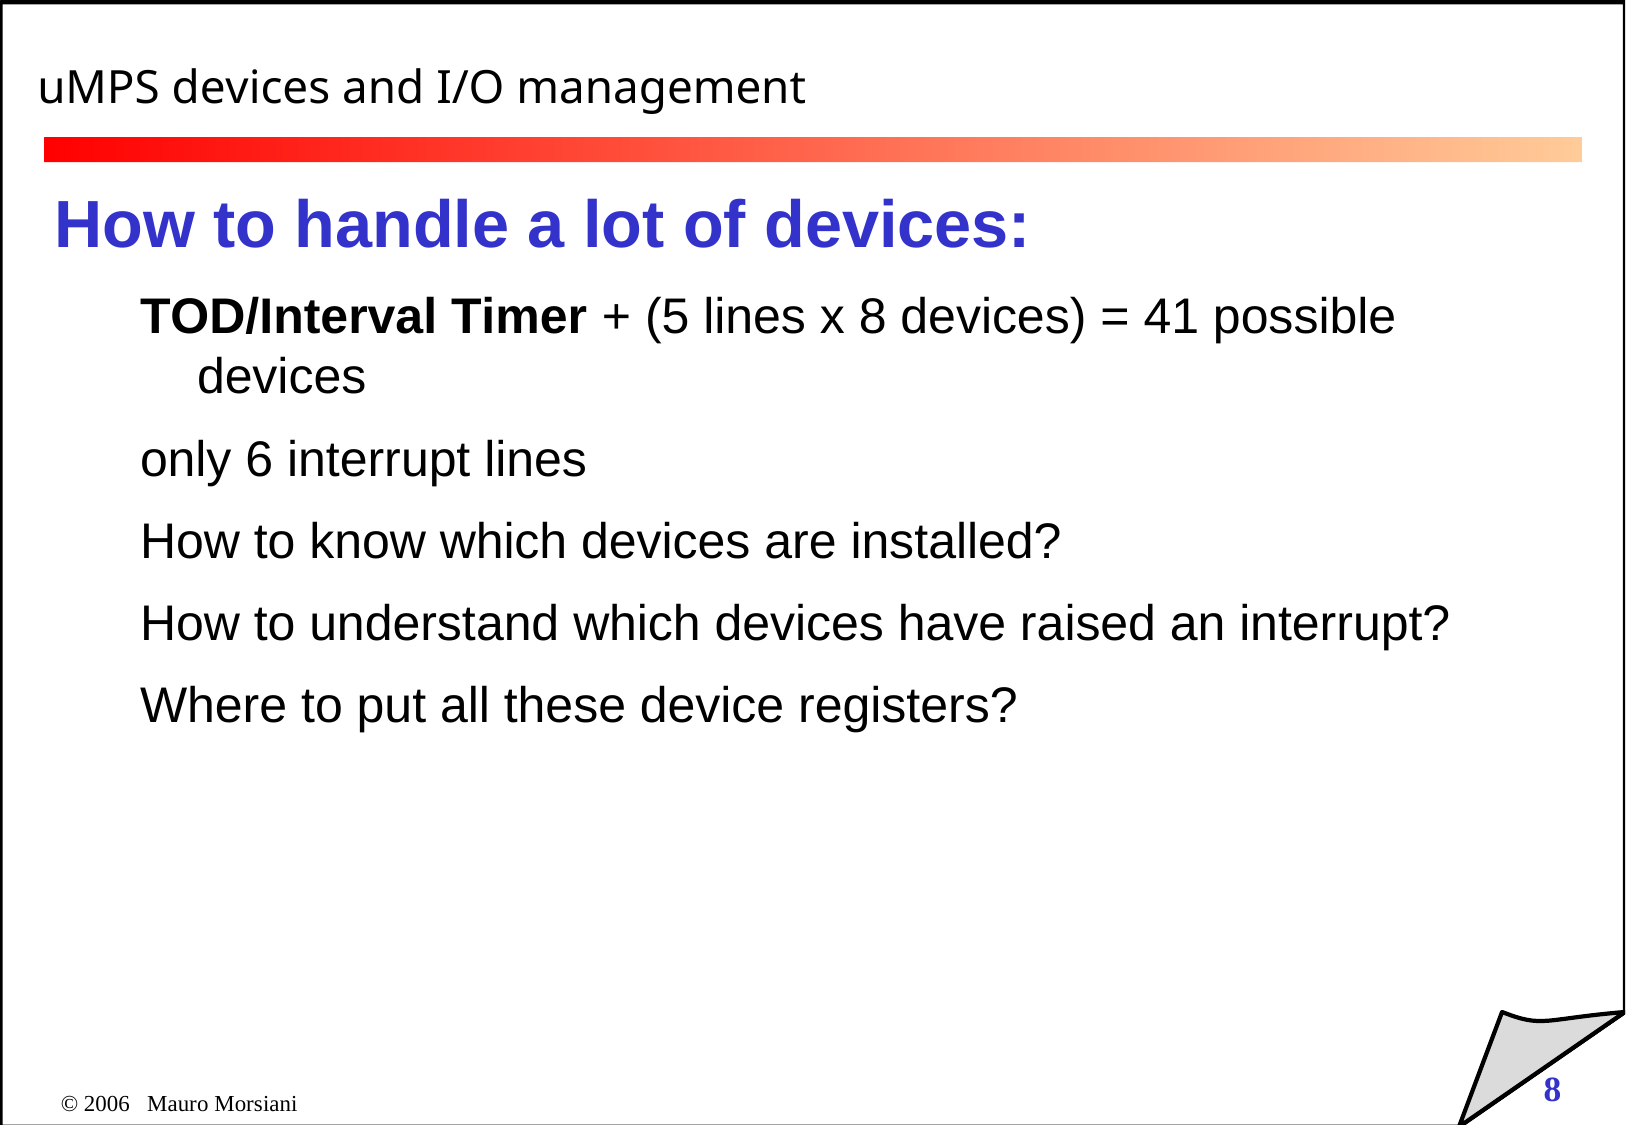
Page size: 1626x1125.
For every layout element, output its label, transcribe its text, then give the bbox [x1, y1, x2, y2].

list How to handle a lot of devices: TOD/Interval Timer + (5 lines x 8 devices) = 41 possible devices only 6 interrupt lines How to know which devices are installed? How to understand which devices have raised an interrupt? Where to put all these device registers? [54, 187, 1571, 1124]
title uMPS devices and I/O management [37, 44, 1588, 131]
